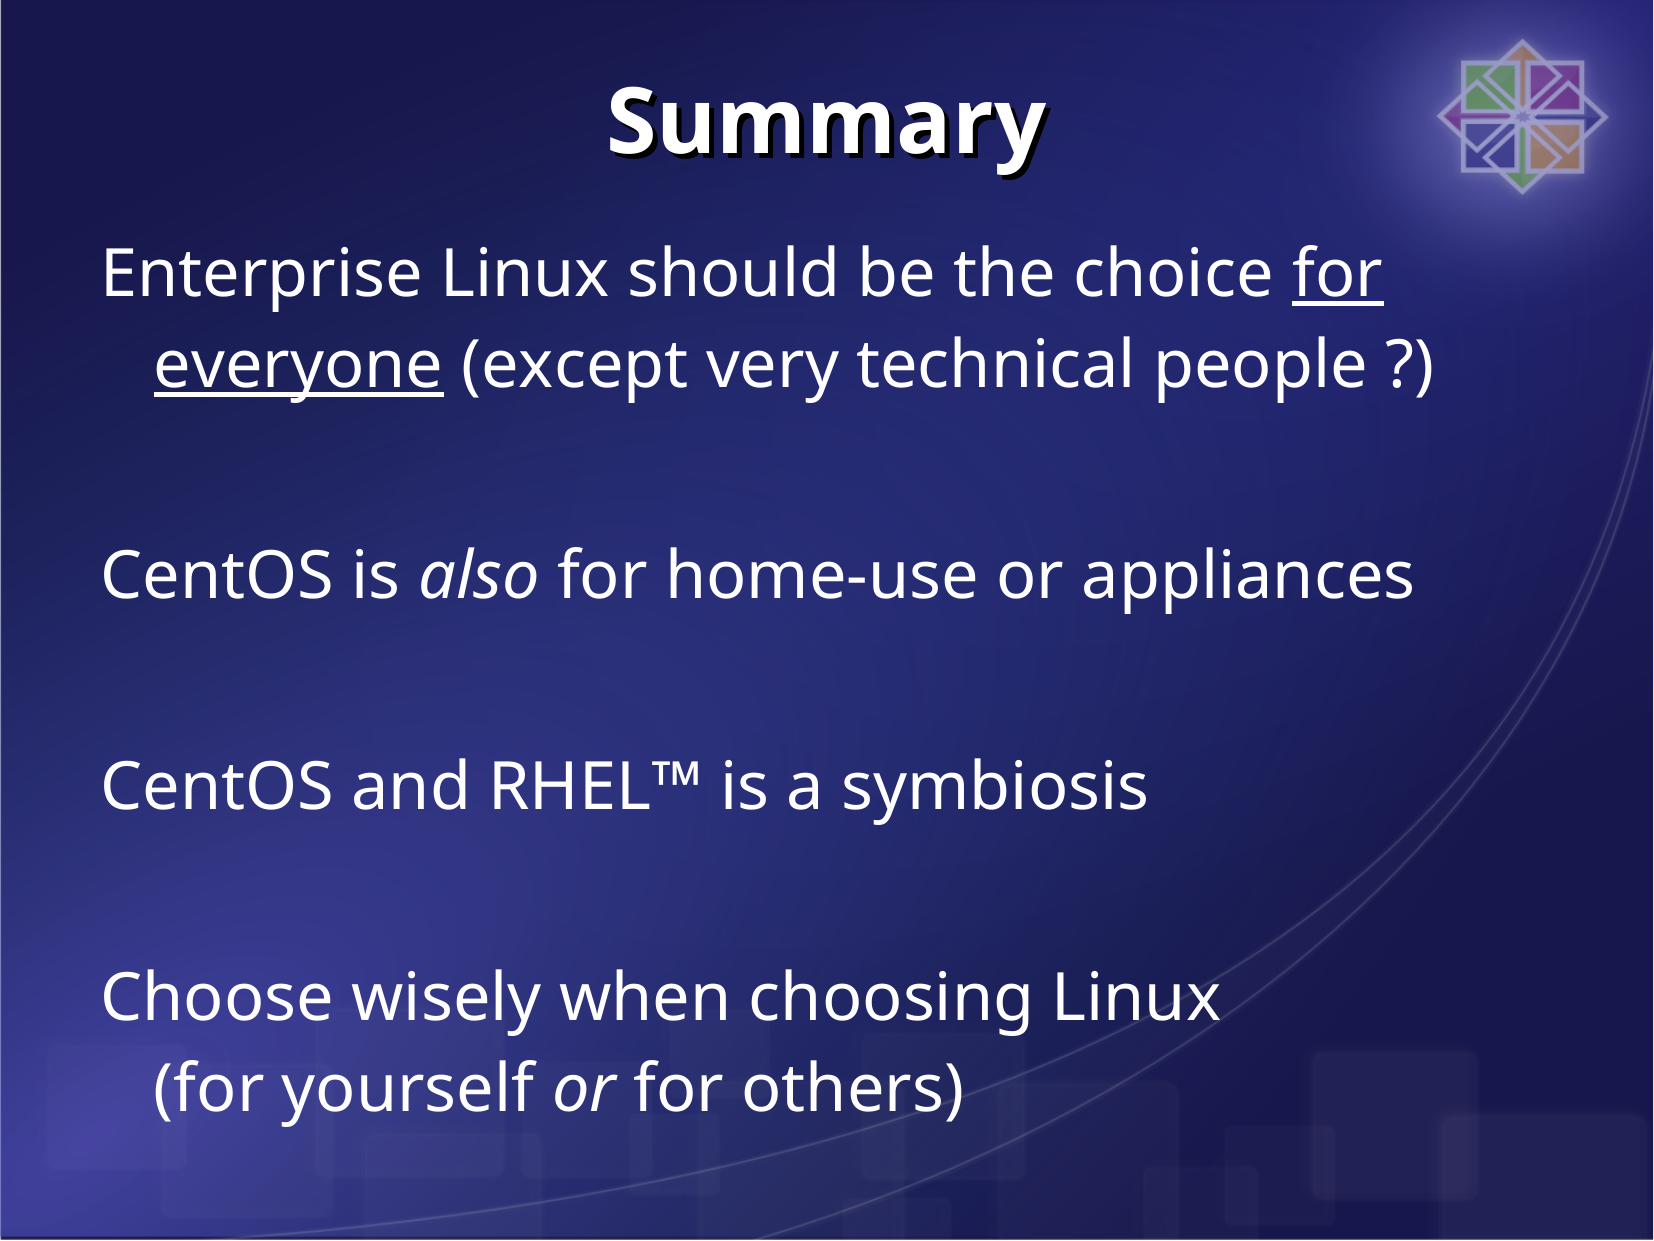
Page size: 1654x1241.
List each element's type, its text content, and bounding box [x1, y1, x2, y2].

list Enterprise Linux should be the choice for everyone (except very technical people ?) CentOS is also for home-use or appliances CentOS and RHEL™ is a symbiosis Choose wisely when choosing Linux (for yourself or for others) [82, 225, 1571, 1201]
picture [0, 0, 1654, 1241]
title Summary [82, 49, 1571, 188]
